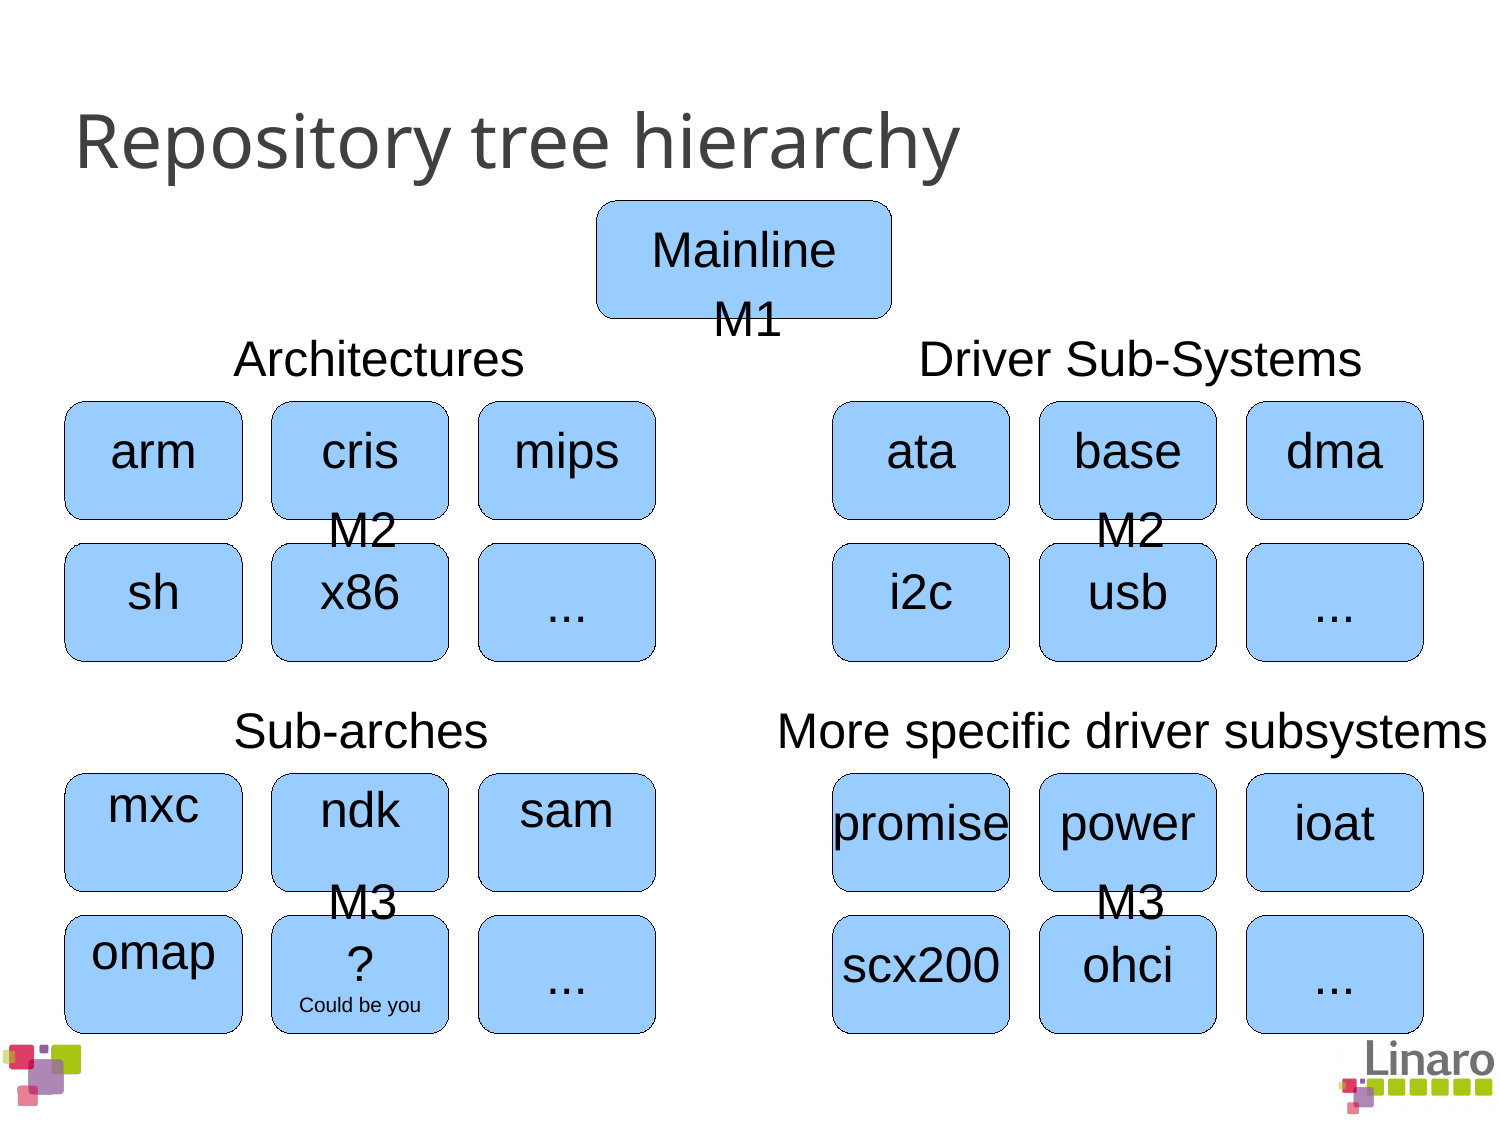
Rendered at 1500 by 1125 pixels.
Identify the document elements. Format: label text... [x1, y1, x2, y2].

text_box i2c [832, 543, 1010, 662]
picture [0, 1041, 84, 1125]
text_box Driver Sub-Systems [903, 318, 1378, 394]
text_box ohci [1039, 915, 1217, 1034]
text_box ioat [1246, 773, 1424, 892]
text_box arm [64, 401, 243, 520]
text_box dma [1246, 401, 1424, 520]
text_box base [1039, 401, 1217, 520]
text_box scx200 [832, 915, 1010, 1034]
text_box ? Could be you [271, 915, 449, 1034]
text_box x86 [271, 543, 449, 662]
text_box sh [64, 543, 243, 662]
text_box More specific driver subsystems [761, 691, 1500, 766]
text_box promise [832, 773, 1010, 892]
title Repository tree hierarchy [59, 40, 1410, 237]
text_box mxc [64, 773, 243, 892]
picture [1331, 1035, 1500, 1119]
text_box ... [478, 915, 656, 1034]
text_box ... [1246, 543, 1424, 662]
text_box M2 [313, 490, 413, 566]
text_box ... [1246, 915, 1424, 1034]
text_box mips [478, 401, 656, 520]
text_box omap [64, 915, 243, 1034]
text_box M3 [1080, 862, 1180, 938]
text_box cris [271, 401, 449, 520]
text_box ata [832, 401, 1010, 520]
text_box Architectures [218, 318, 540, 394]
text_box M2 [1080, 490, 1180, 566]
text_box M3 [313, 862, 413, 938]
text_box Mainline [596, 200, 892, 319]
text_box ndk [271, 773, 449, 892]
text_box power [1039, 773, 1217, 892]
text_box ... [478, 543, 656, 662]
text_box M1 [698, 279, 798, 355]
text_box usb [1039, 543, 1217, 662]
text_box sam [478, 773, 656, 892]
text_box Sub-arches [218, 691, 504, 766]
